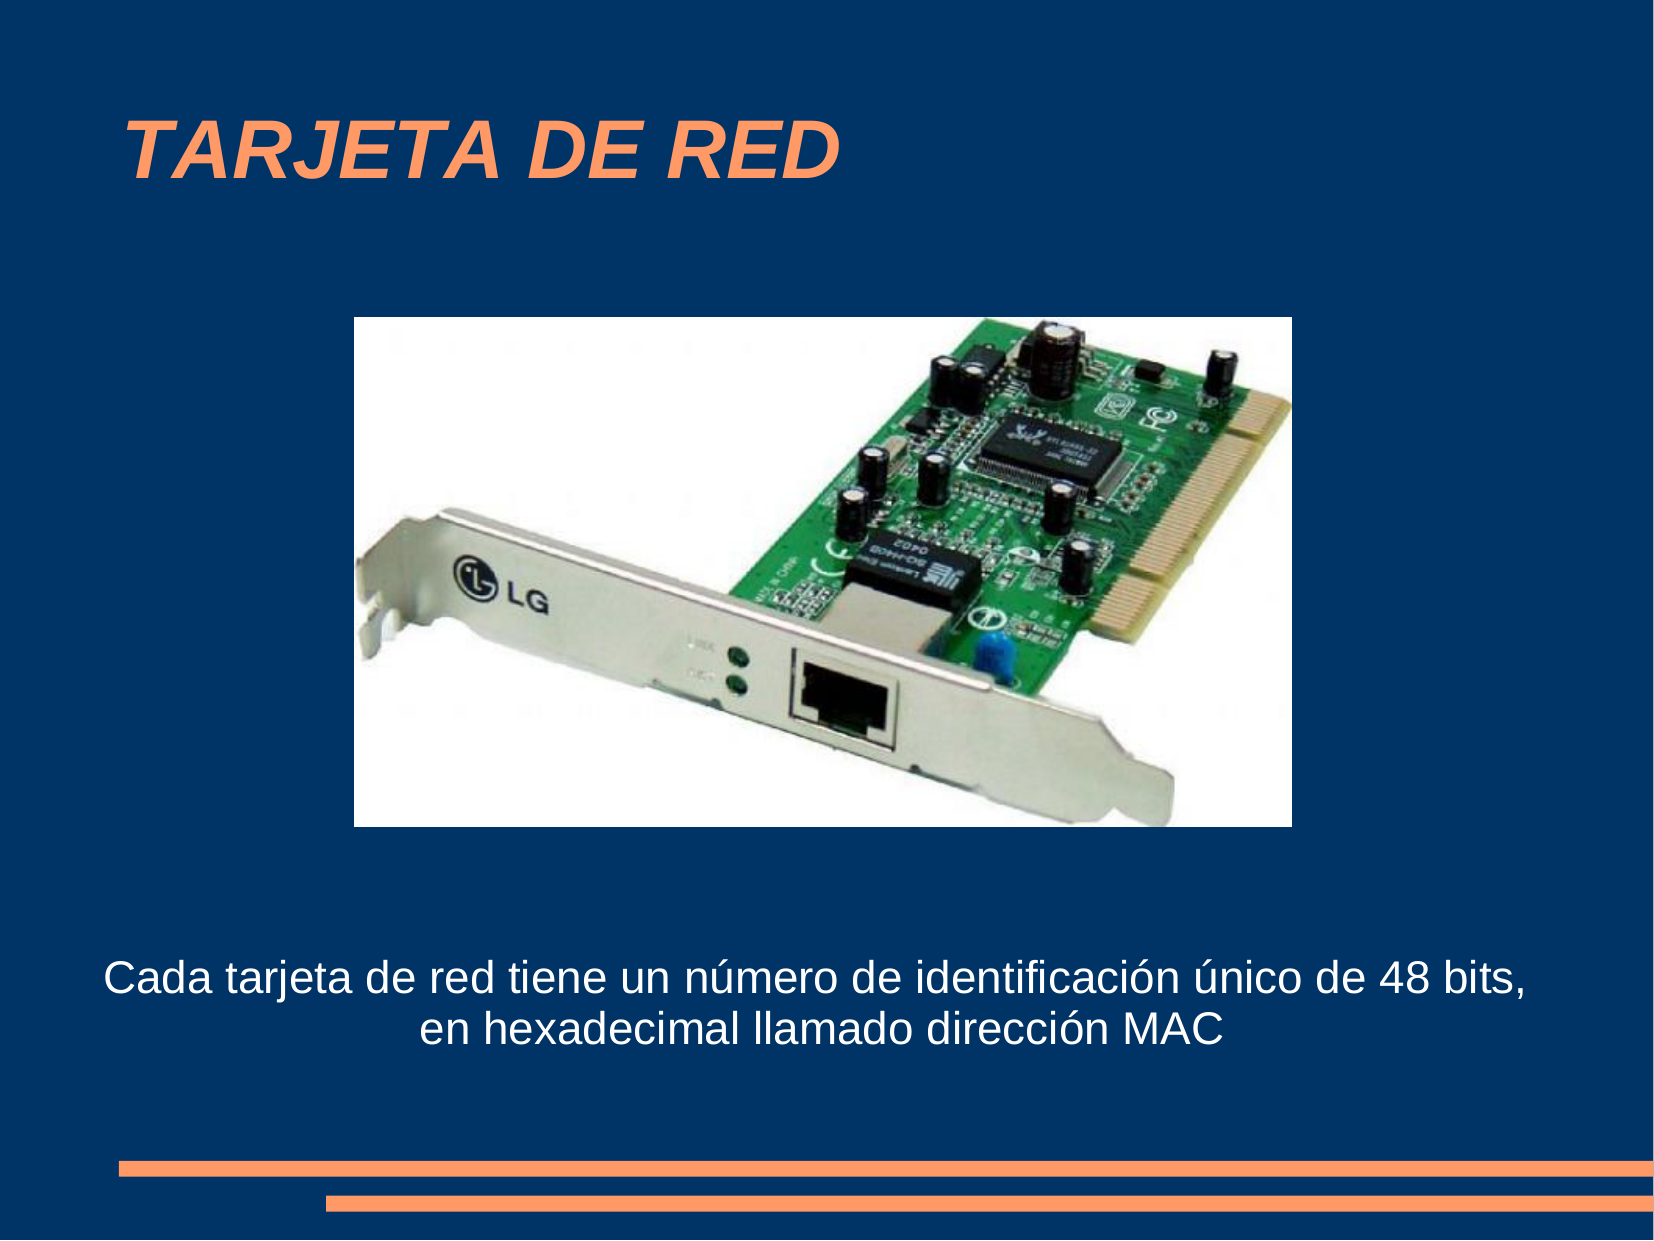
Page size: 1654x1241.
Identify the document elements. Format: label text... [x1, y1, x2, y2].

text_box Cada tarjeta de red tiene un número de identificación único de 48 bits, en hexadecimal llamado dirección MAC [88, 944, 1557, 1074]
title TARJETA DE RED [121, 46, 1534, 254]
picture [354, 317, 1292, 827]
